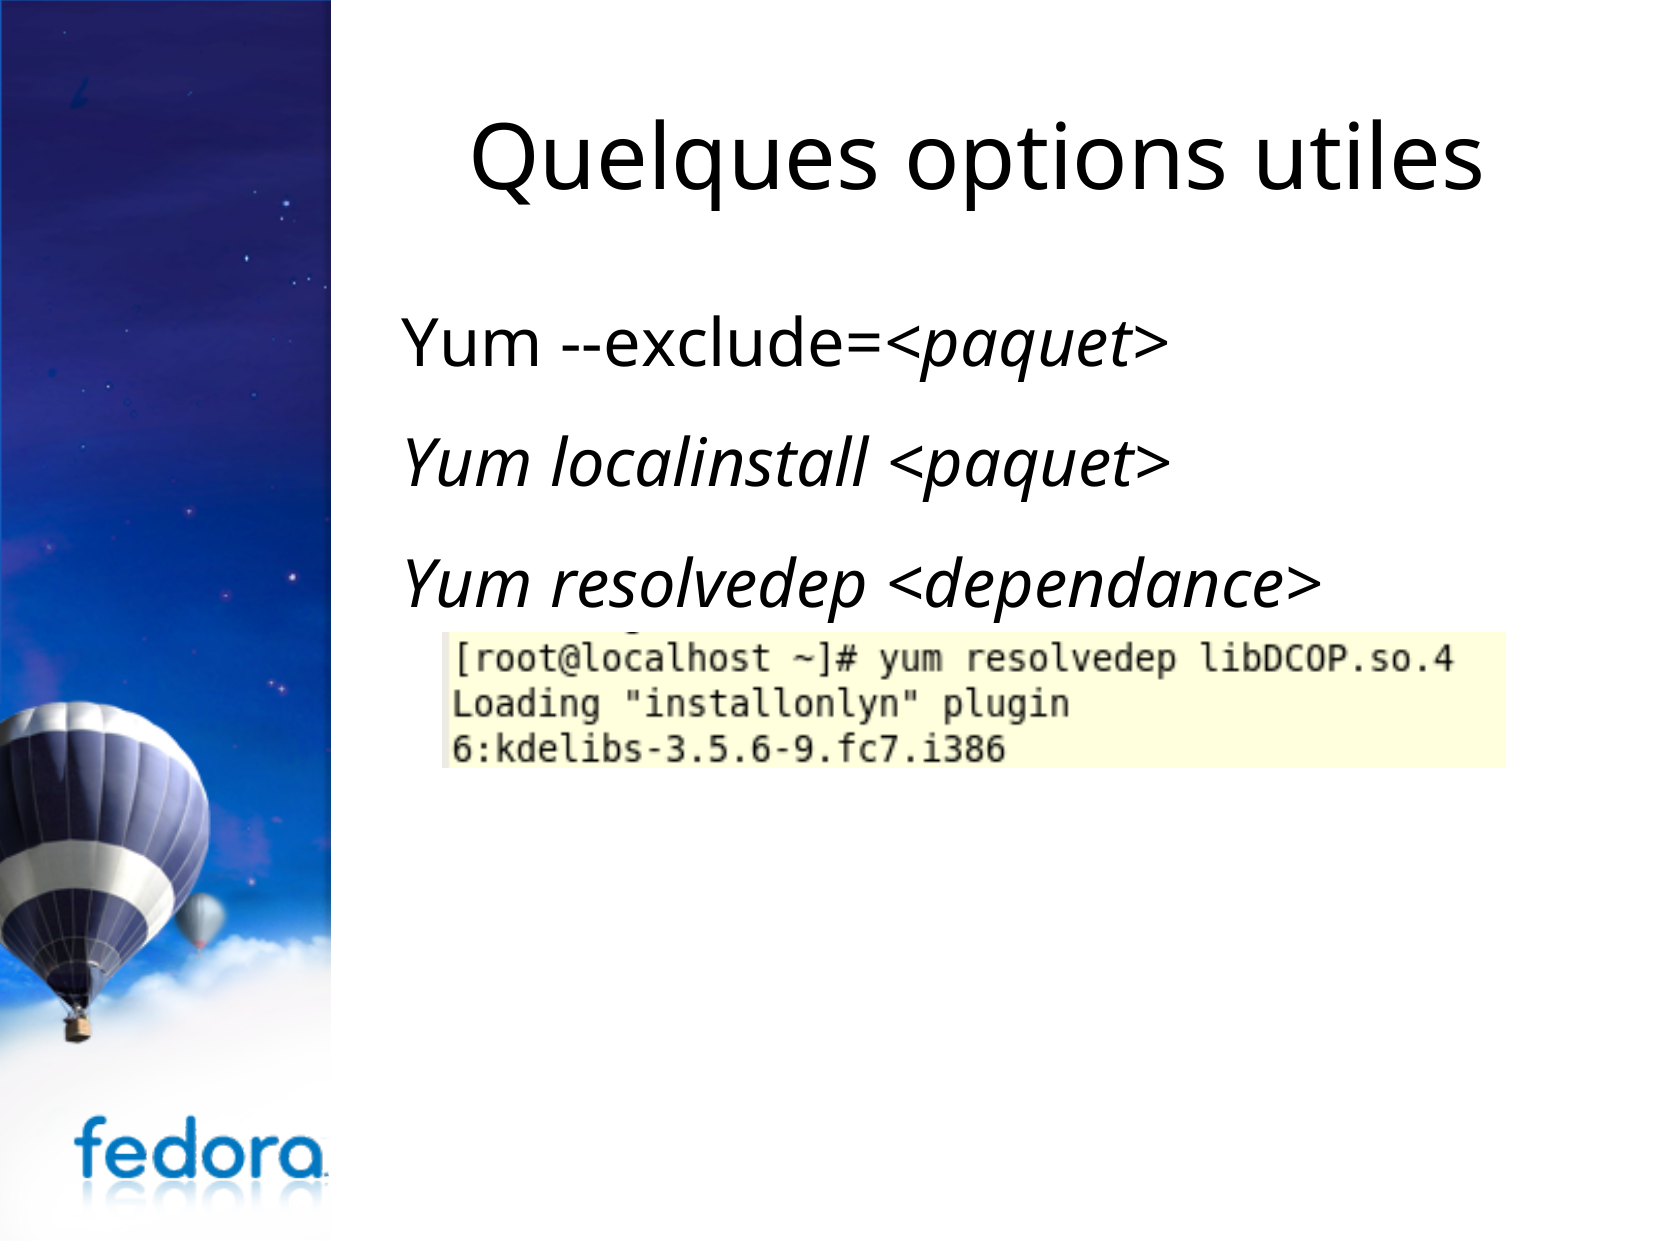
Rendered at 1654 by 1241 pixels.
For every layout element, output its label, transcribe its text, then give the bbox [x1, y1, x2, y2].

list Yum --exclude=<paquet> Yum localinstall <paquet> Yum resolvedep <dependance> [383, 295, 1571, 621]
picture [0, 0, 331, 1241]
picture [442, 632, 1506, 768]
title Quelques options utiles [383, 59, 1571, 250]
